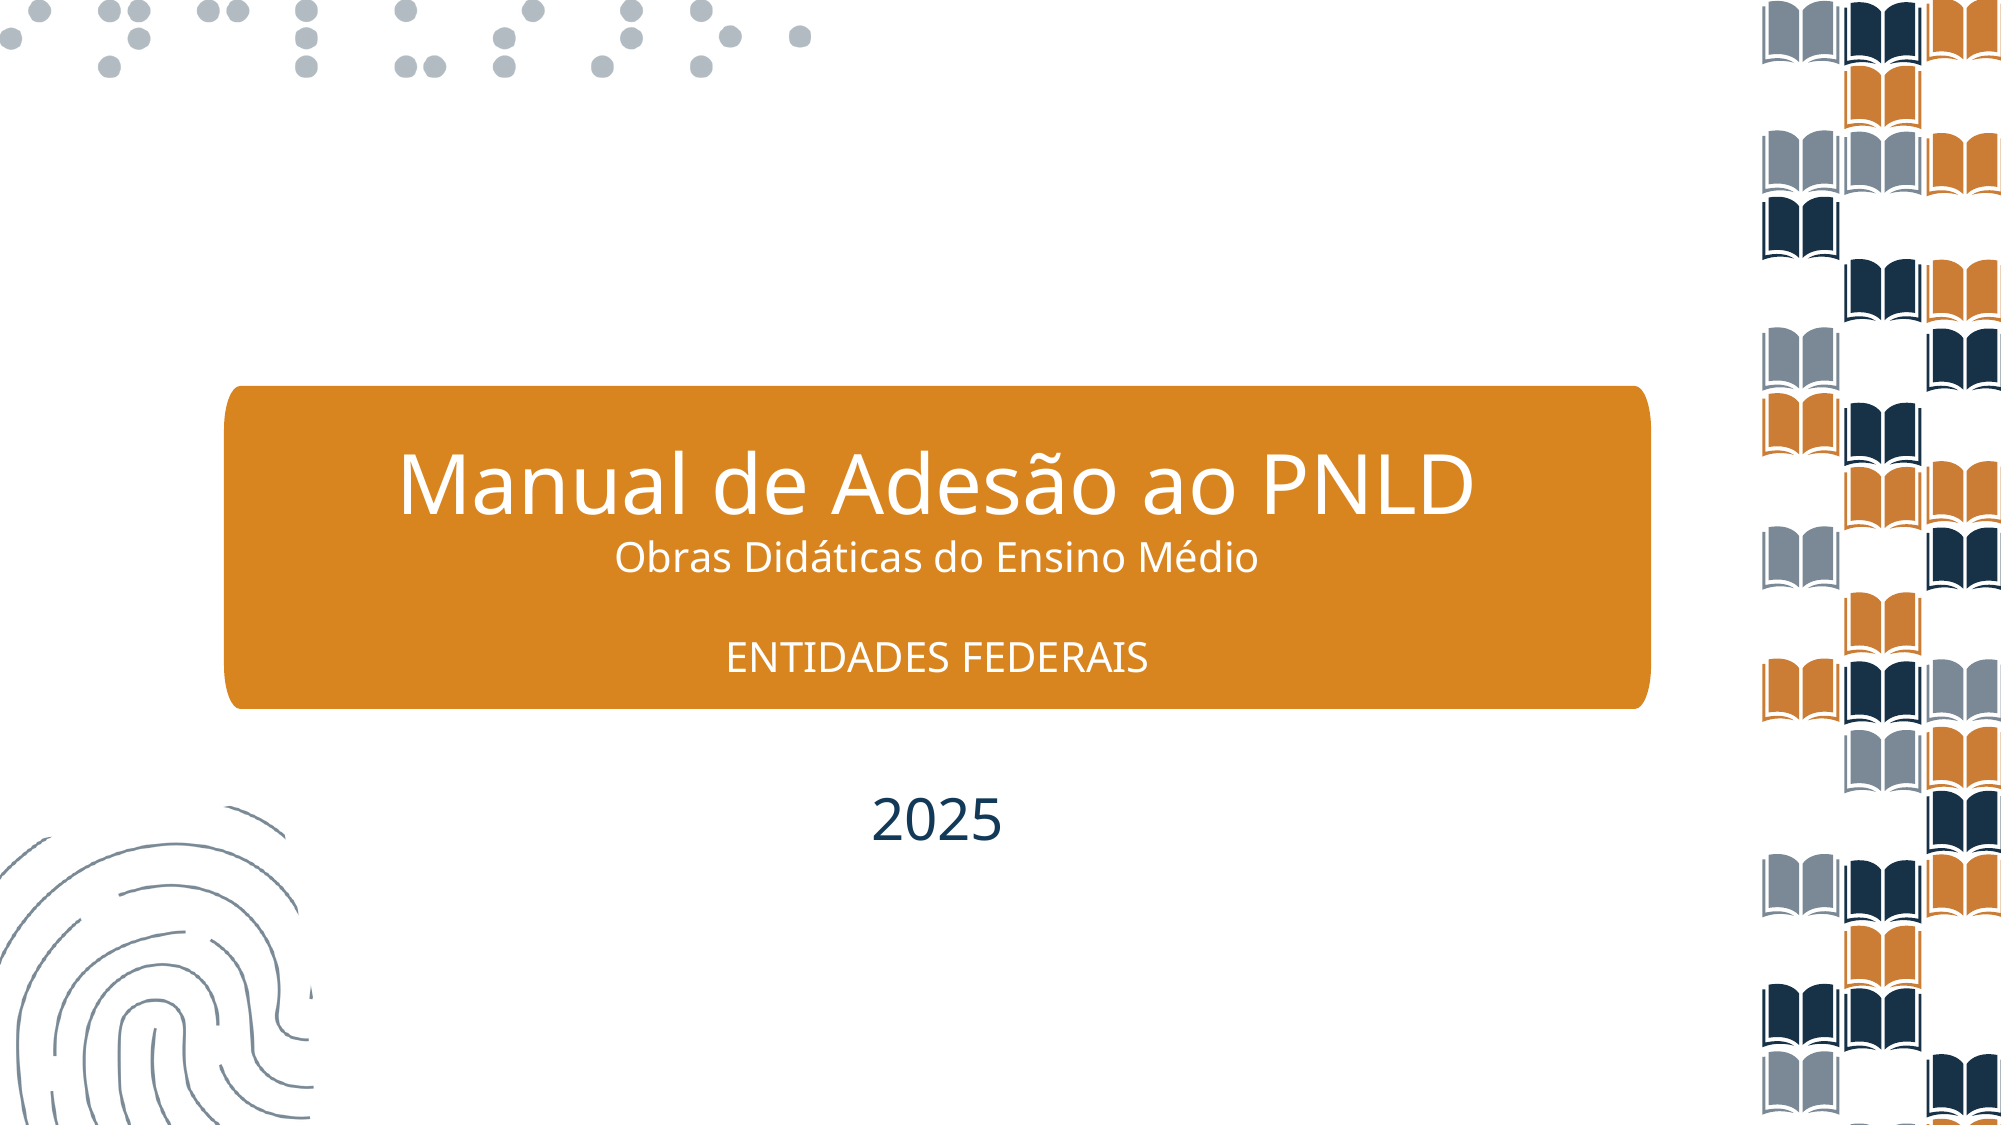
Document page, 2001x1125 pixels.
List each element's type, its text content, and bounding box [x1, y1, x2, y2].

text_box [1844, 727, 1922, 794]
text_box [1926, 0, 2000, 62]
text_box [1844, 399, 1922, 531]
text_box [1844, 256, 1922, 323]
text_box [1844, 589, 1922, 656]
text_box [1762, 655, 1840, 722]
text_box [1762, 324, 1840, 457]
text_box [1926, 656, 2000, 918]
text_box [1926, 458, 2000, 591]
text_box [1926, 256, 2000, 324]
text_box [1926, 325, 2000, 392]
text_box [1844, 658, 1922, 725]
text_box [223, 335, 1652, 709]
text_box [1762, 851, 1840, 918]
text_box [1762, 980, 1840, 1115]
text_box [1926, 1051, 2000, 1125]
text_box [1844, 0, 1922, 196]
text_box [1762, 523, 1840, 590]
text_box [1844, 857, 1922, 1052]
text_box [1926, 130, 2000, 197]
text_box [0, 797, 336, 1125]
text_box [0, 0, 811, 78]
text_box Manual de Adesão ao PNLD Obras Didáticas do Ensino Médio ENTIDADES FEDERAIS [250, 423, 1625, 691]
text_box [1844, 1120, 1922, 1125]
text_box [1762, 0, 1840, 65]
text_box [1762, 127, 1840, 261]
text_box 2025 [738, 686, 1137, 828]
